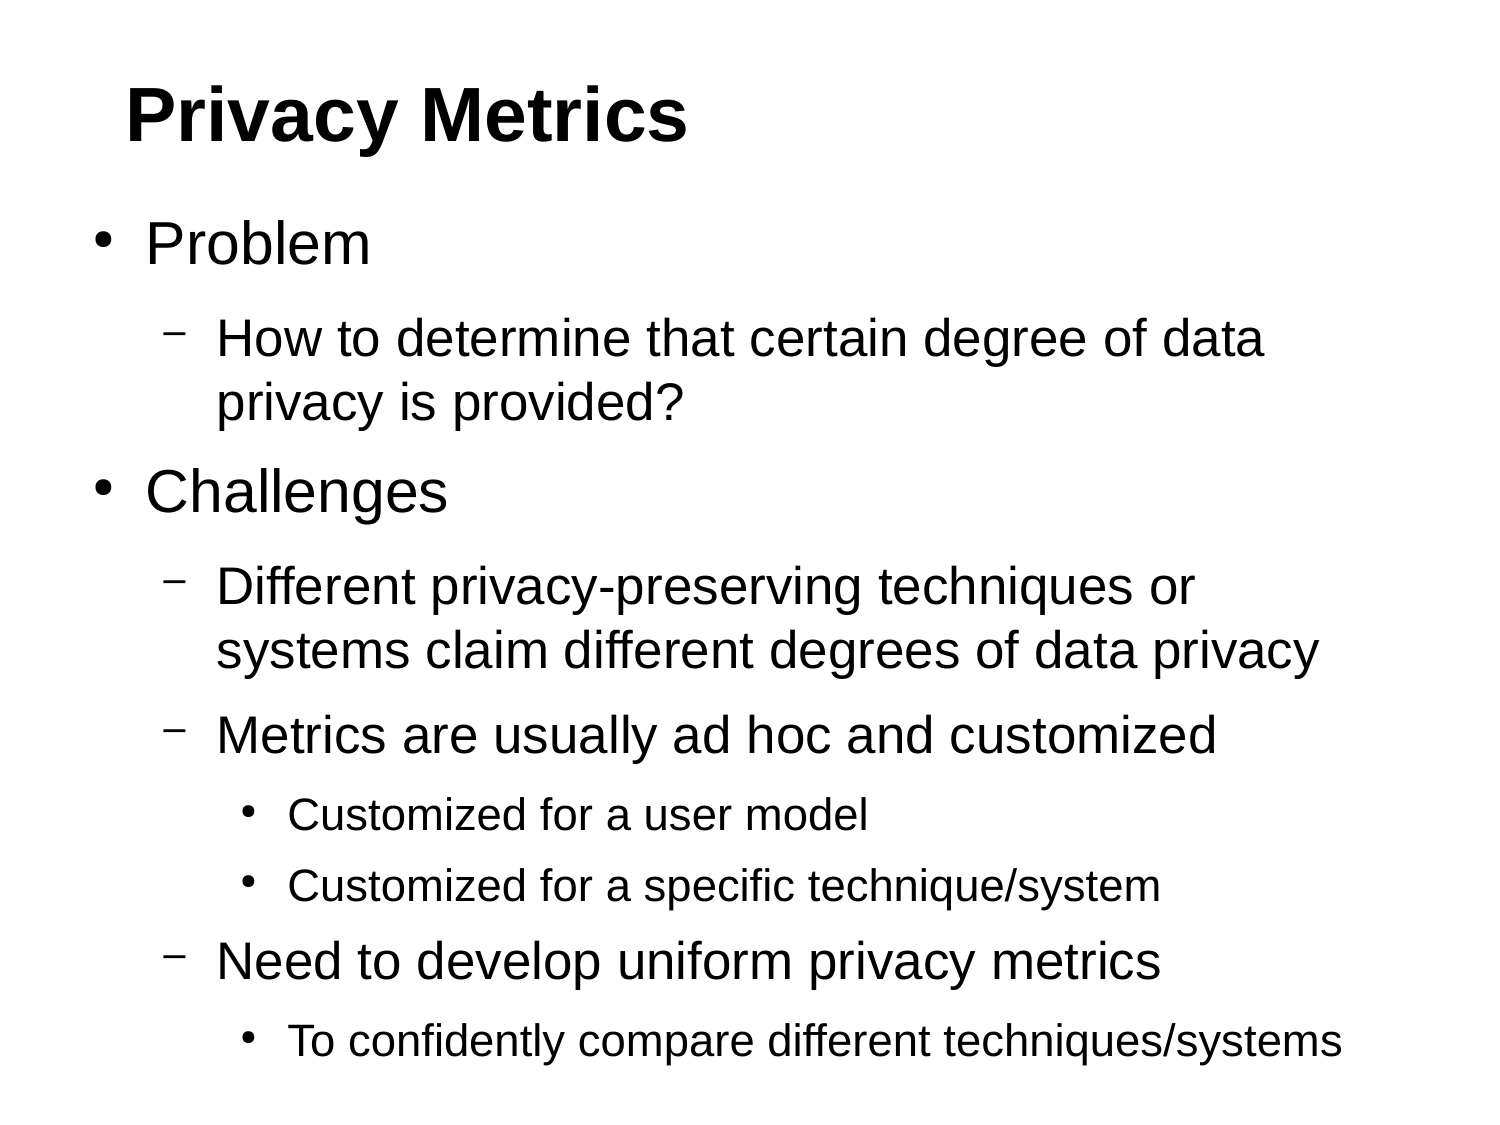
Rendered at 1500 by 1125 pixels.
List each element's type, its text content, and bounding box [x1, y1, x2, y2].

list Problem How to determine that certain degree of data privacy is provided? Challenges Different privacy-preserving techniques or systems claim different degrees of data privacy Metrics are usually ad hoc and customized Customized for a user model Customized for a specific technique/system Need to develop uniform privacy metrics To confidently compare different techniques/systems [75, 204, 1395, 1075]
title Privacy Metrics [75, 44, 1425, 177]
